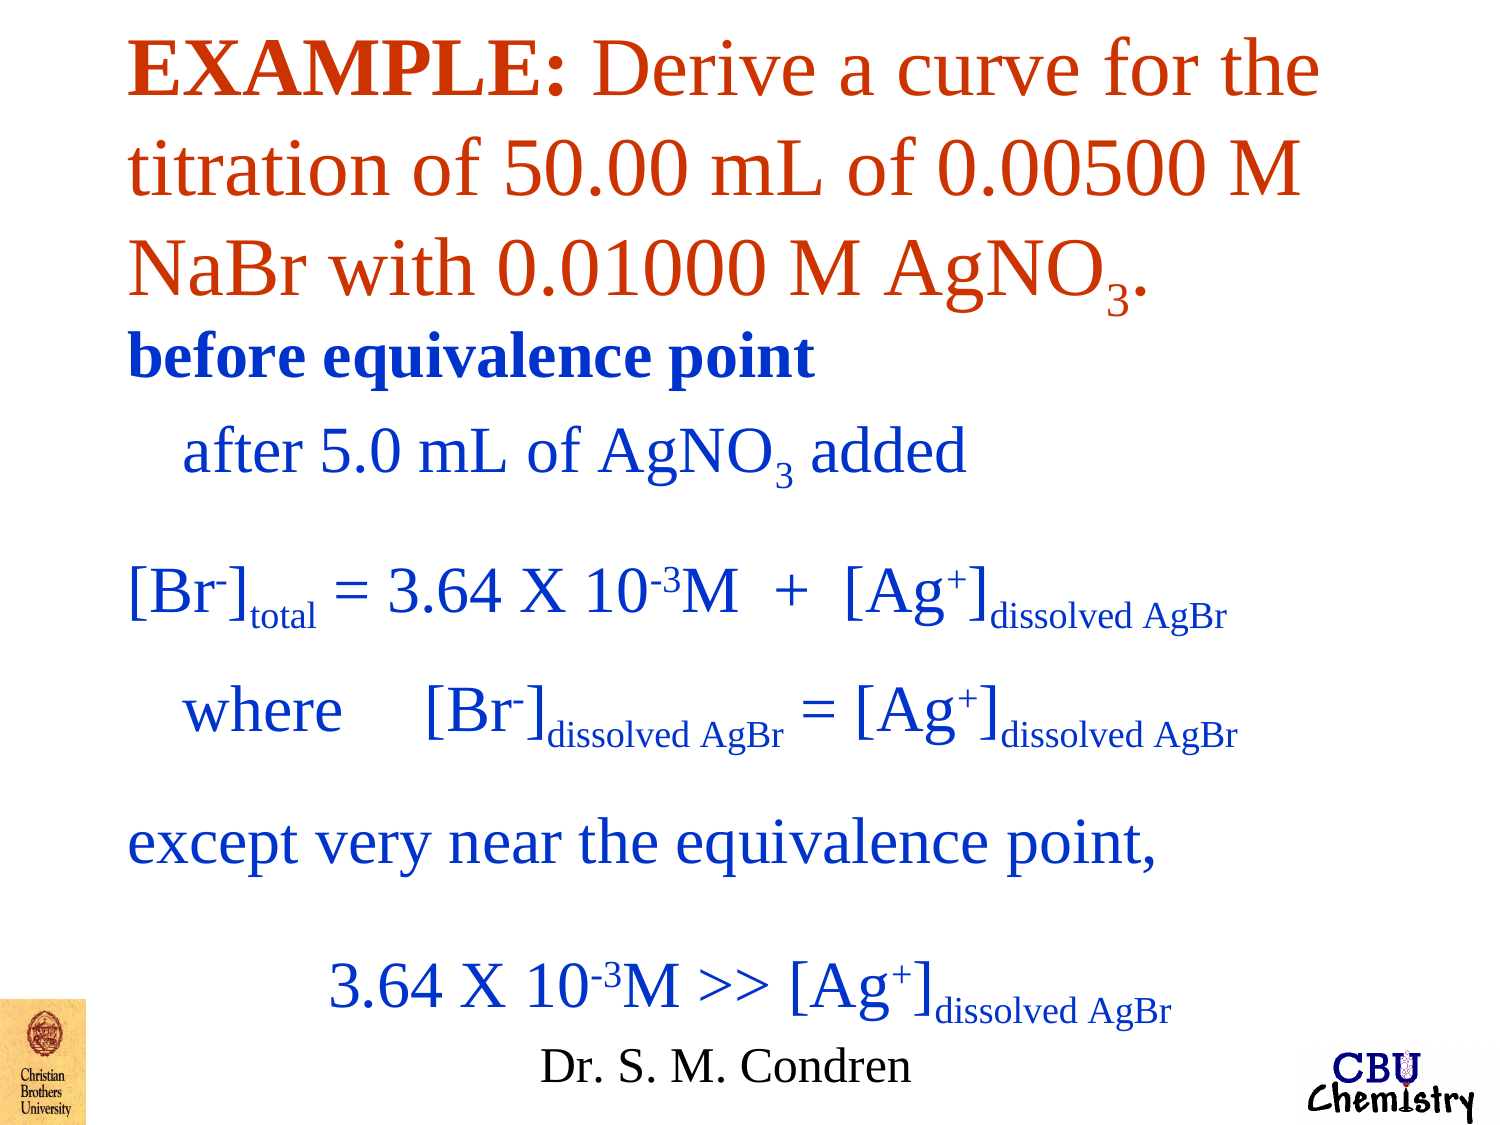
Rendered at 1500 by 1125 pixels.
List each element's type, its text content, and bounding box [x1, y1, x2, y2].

list before equivalence point after 5.0 mL of AgNO3 added [Br-]total = 3.64 X 10-3M + [Ag+]dissolved AgBr where [Br-]dissolved AgBr = [Ag+]dissolved AgBr except very near the equivalence point, 3.64 X 10-3M >> [Ag+]dissolved AgBr [112, 312, 1388, 1039]
title EXAMPLE: Derive a curve for the titration of 50.00 mL of 0.00500 M NaBr with 0.01000 M AgNO3. [112, 4, 1388, 312]
